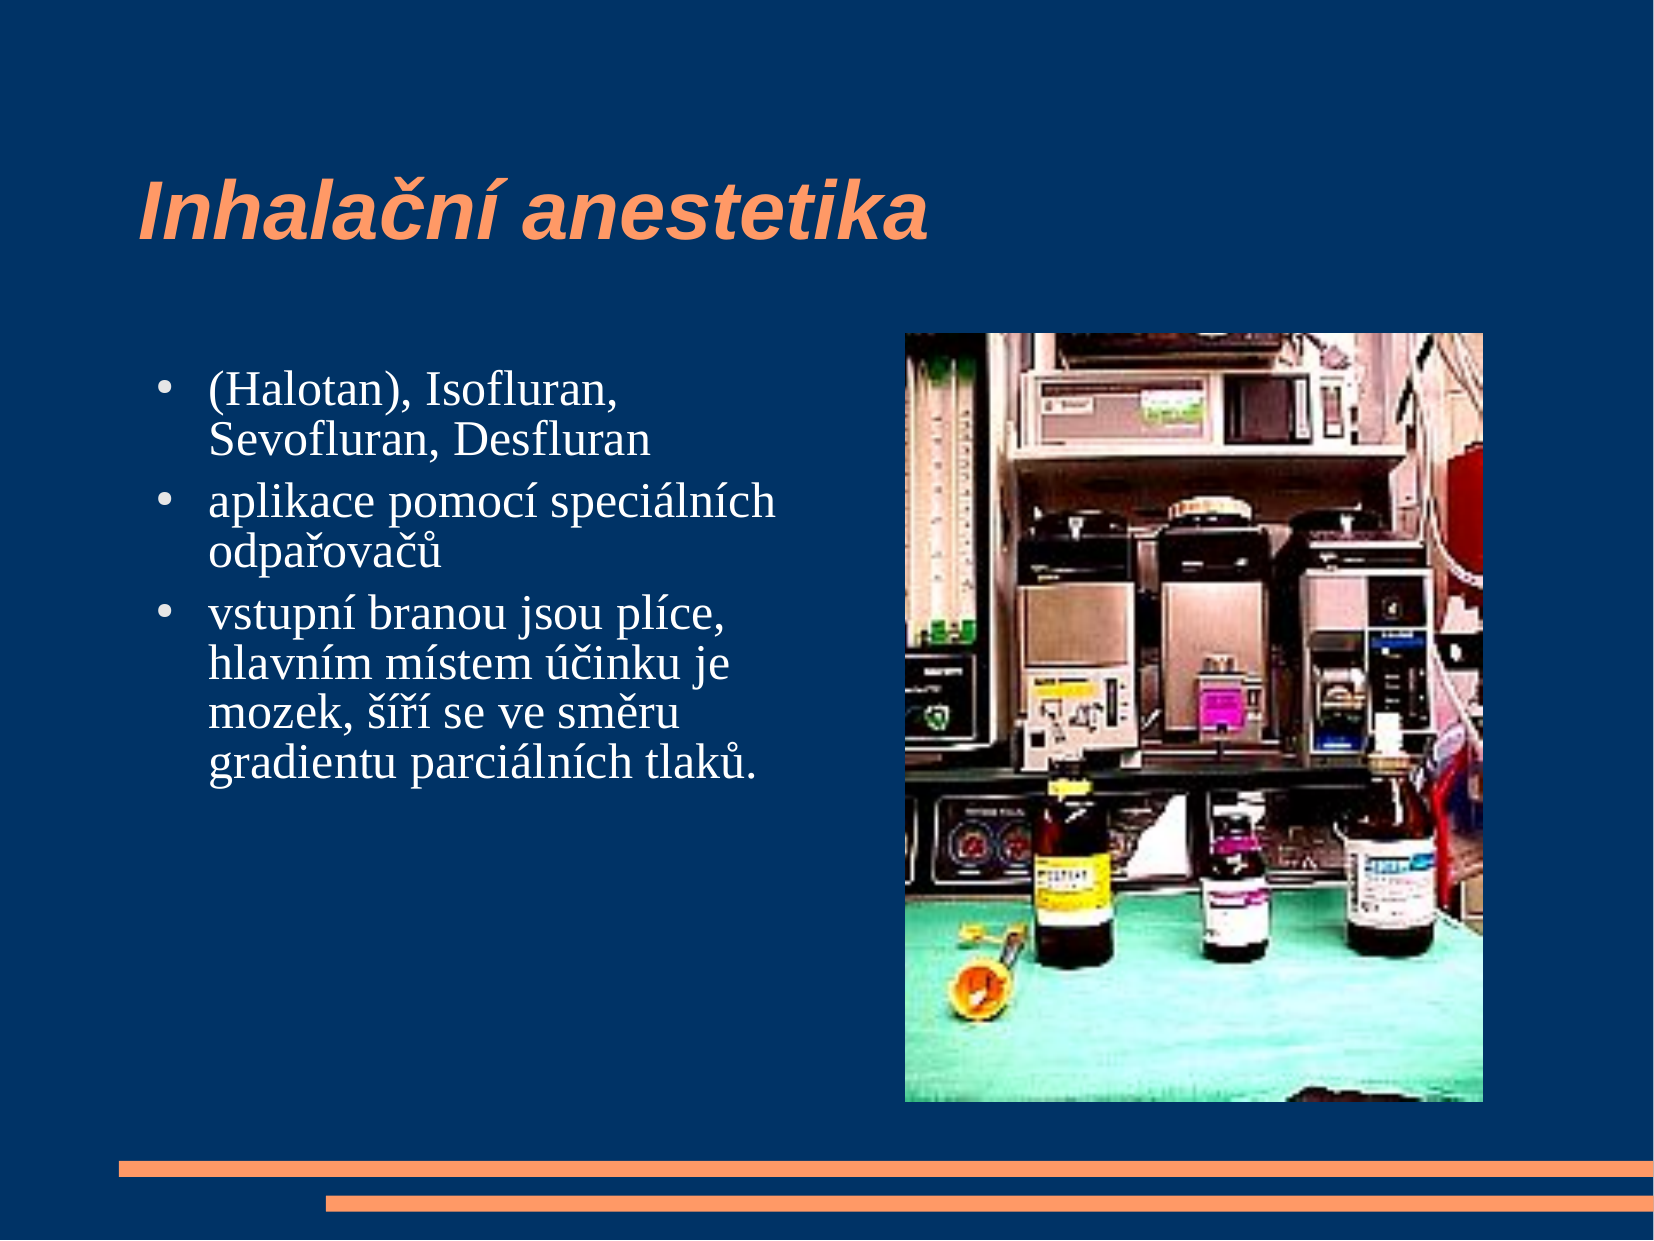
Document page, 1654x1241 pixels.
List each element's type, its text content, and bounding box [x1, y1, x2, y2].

list (Halotan), Isofluran, Sevofluran, Desfluran aplikace pomocí speciálních odpařovačů vstupní branou jsou plíce, hlavním místem účinku je mozek, šíří se ve směru gradientu parciálních tlaků. [123, 358, 814, 1131]
title Inhalační anestetika [123, 110, 1530, 318]
picture [905, 333, 1483, 1102]
